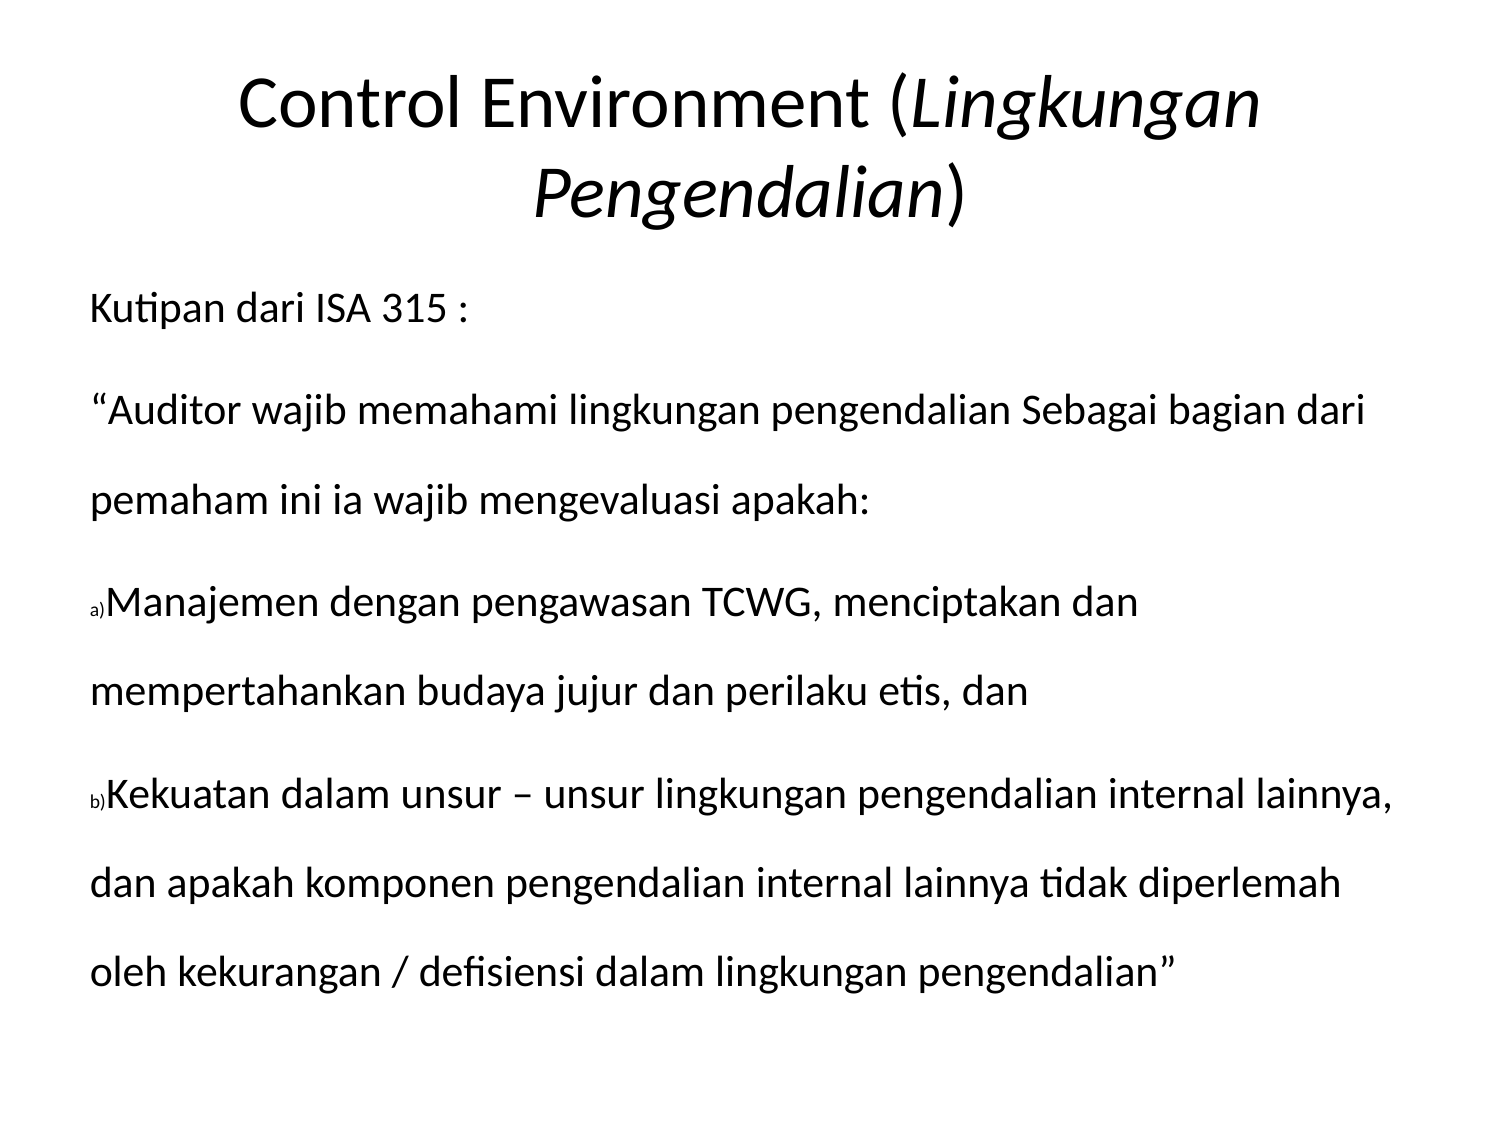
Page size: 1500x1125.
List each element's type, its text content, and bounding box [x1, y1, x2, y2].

list Kutipan dari ISA 315 : “Auditor wajib memahami lingkungan pengendalian Sebagai bagian dari pemaham ini ia wajib mengevaluasi apakah: Manajemen dengan pengawasan TCWG, menciptakan dan mempertahankan budaya jujur dan perilaku etis, dan Kekuatan dalam unsur – unsur lingkungan pengendalian internal lainnya, dan apakah komponen pengendalian internal lainnya tidak diperlemah oleh kekurangan / defisiensi dalam lingkungan pengendalian” [75, 234, 1425, 1005]
title Control Environment (Lingkungan Pengendalian) [75, 45, 1425, 188]
